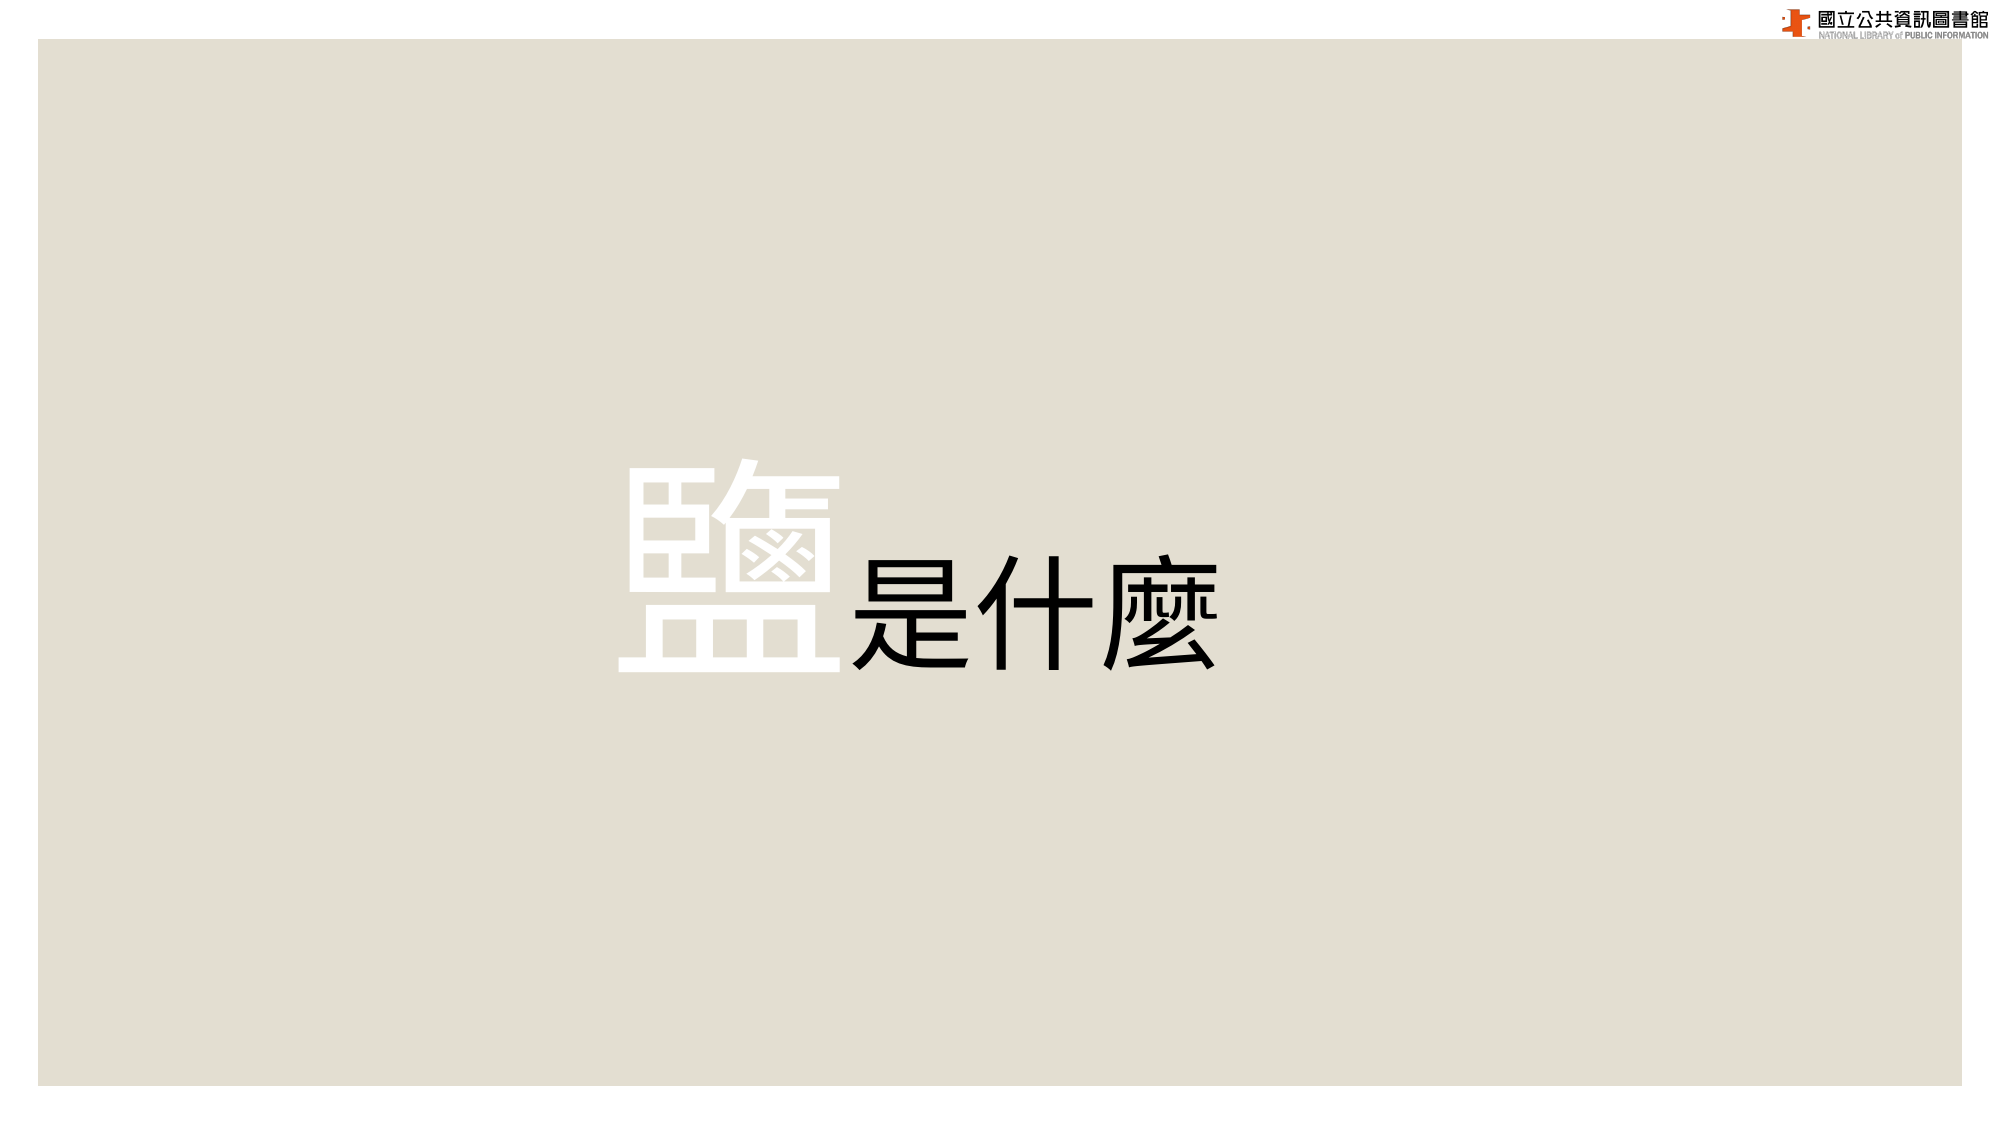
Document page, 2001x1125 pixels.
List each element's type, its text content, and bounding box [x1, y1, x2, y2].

text_box 鹽是什麼 [594, 413, 1502, 871]
